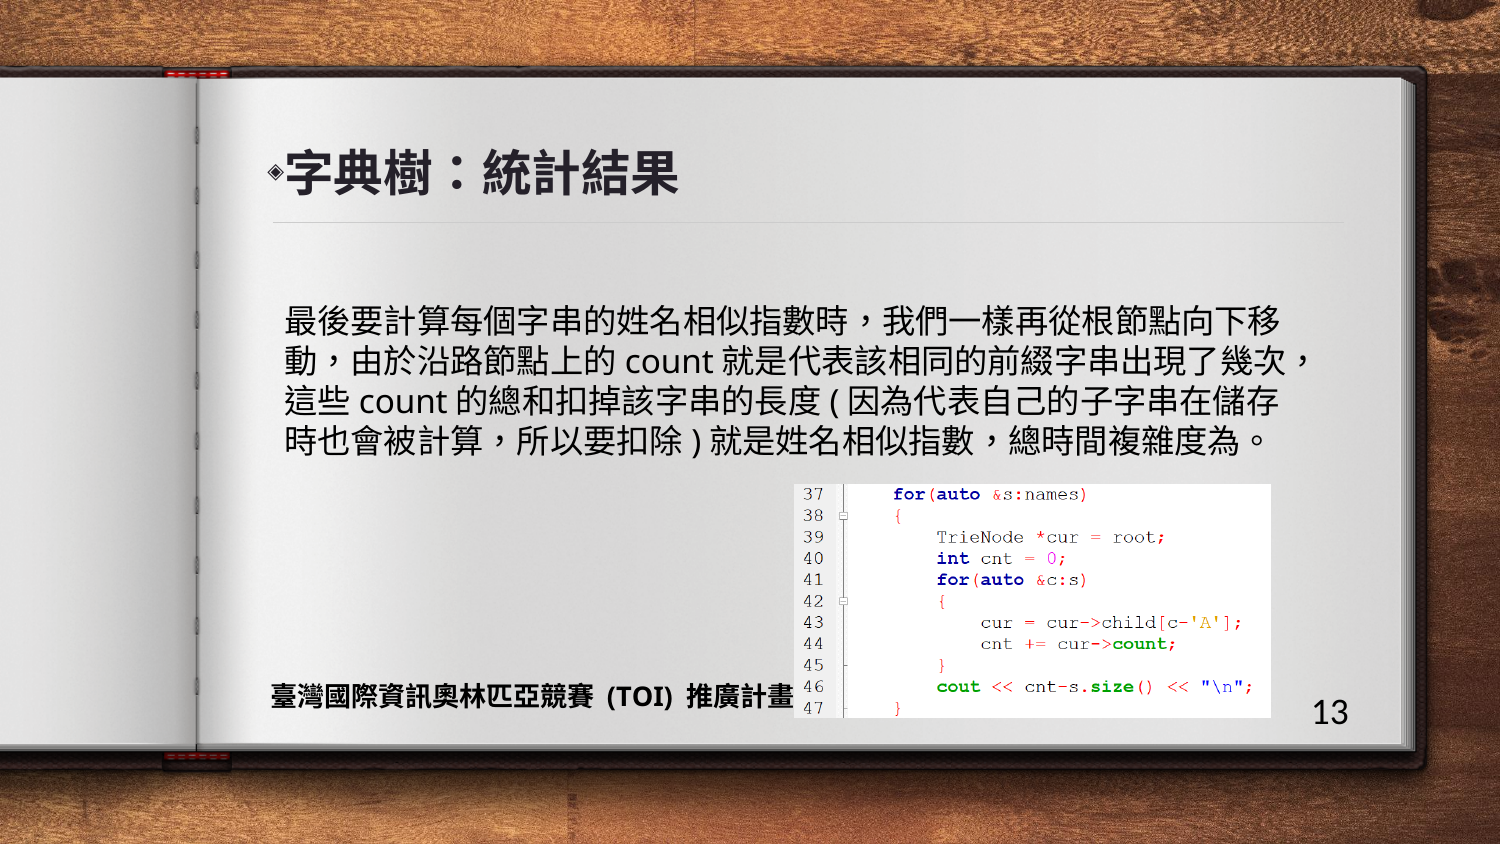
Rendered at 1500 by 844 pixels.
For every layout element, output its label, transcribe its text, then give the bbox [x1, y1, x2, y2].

list 字典樹：統計結果 [252, 126, 1194, 216]
picture [794, 484, 1271, 718]
text_box [1295, 672, 1386, 737]
text_box 最後要計算每個字串的姓名相似指數時，我們一樣再從根節點向下移動，由於沿路節點上的count就是代表該相同的前綴字串出現了幾次，這些count的總和扣掉該字串的長度(因為代表自己的子字串在儲存時也會被計算，所以要扣除)就是姓名相似指數，總時間複雜度為。 [269, 293, 1321, 470]
